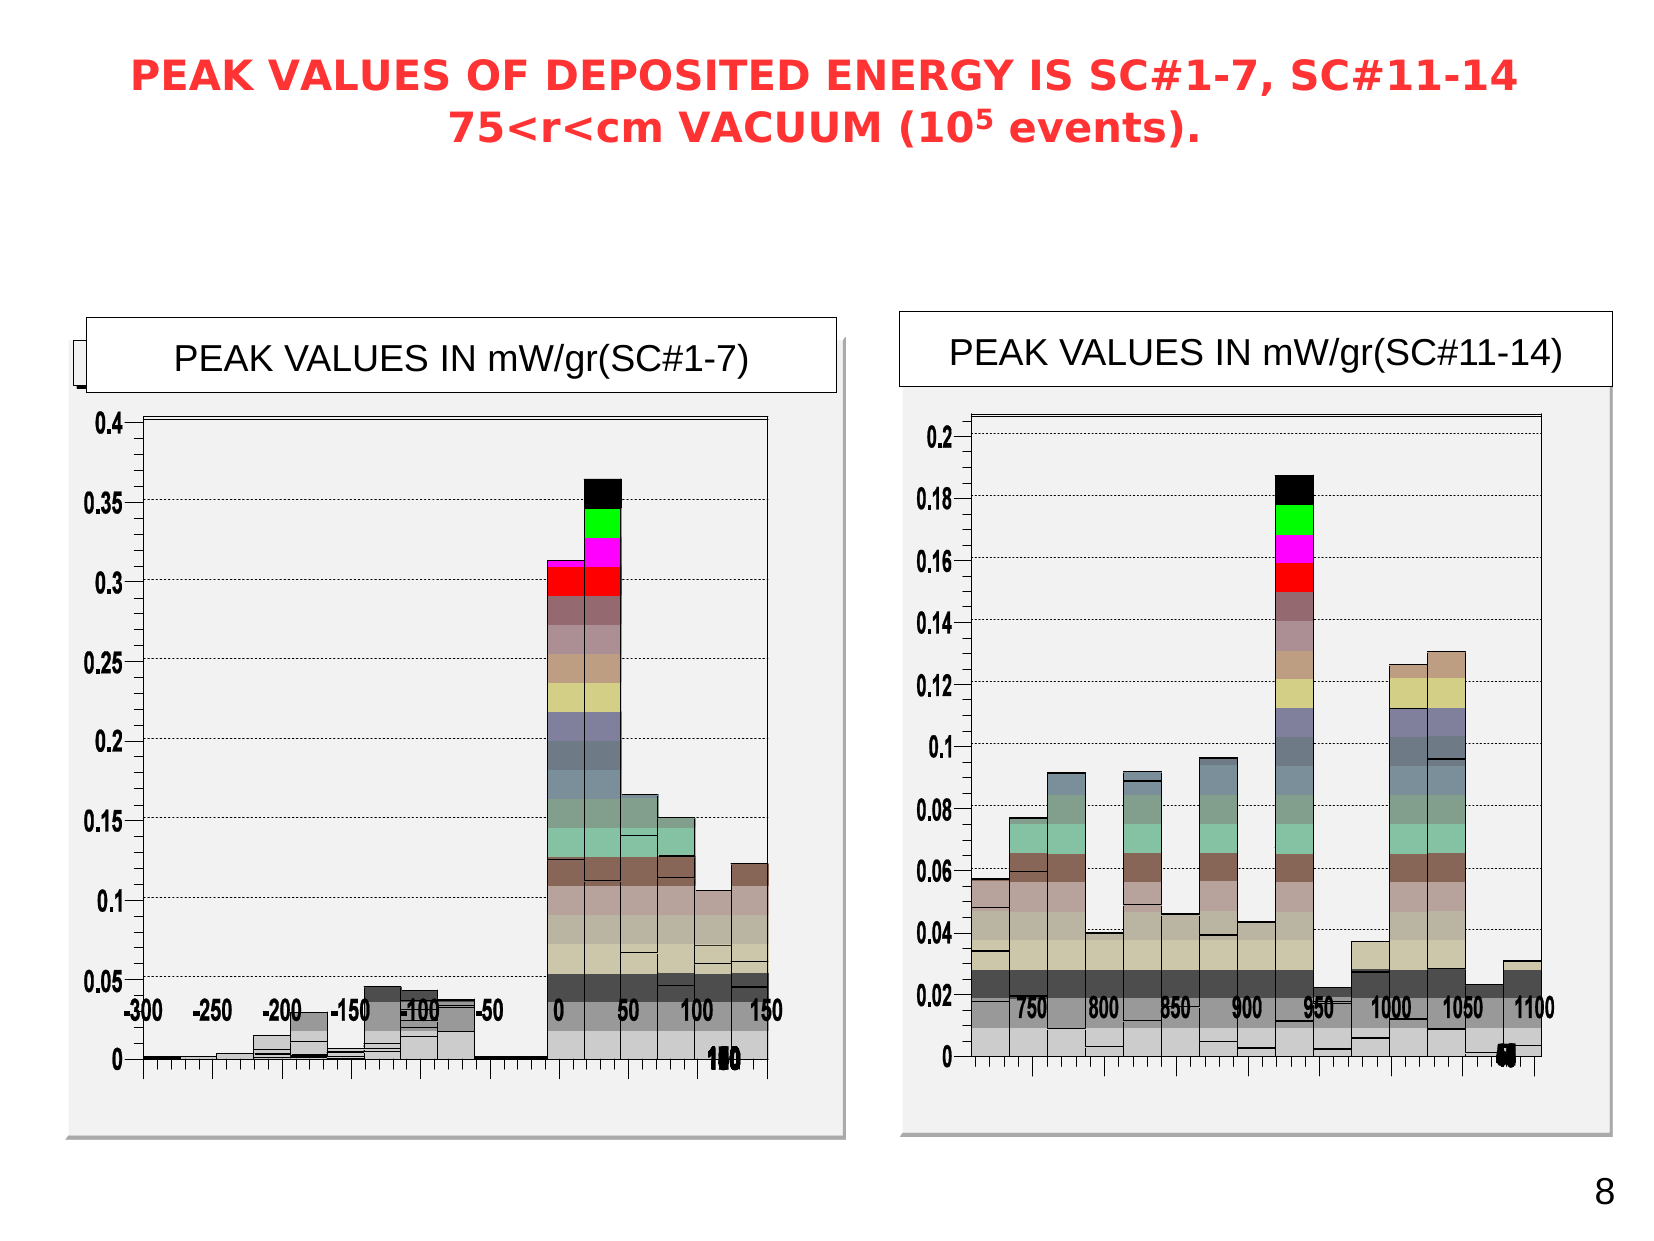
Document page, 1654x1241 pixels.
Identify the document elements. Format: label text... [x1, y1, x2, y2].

text_box PEAK VALUES IN mW/gr(SC#11-14) [899, 311, 1613, 387]
text_box 8 [1579, 1157, 1631, 1220]
picture [65, 337, 846, 1140]
text_box PEAK VALUES IN mW/gr(SC#1-7) [86, 317, 837, 393]
picture [900, 387, 1613, 1137]
title PEAK VALUES OF DEPOSITED ENERGY IS SC#1-7, SC#11-14 75<r<cm VACUUM (105 events). [82, 33, 1567, 164]
